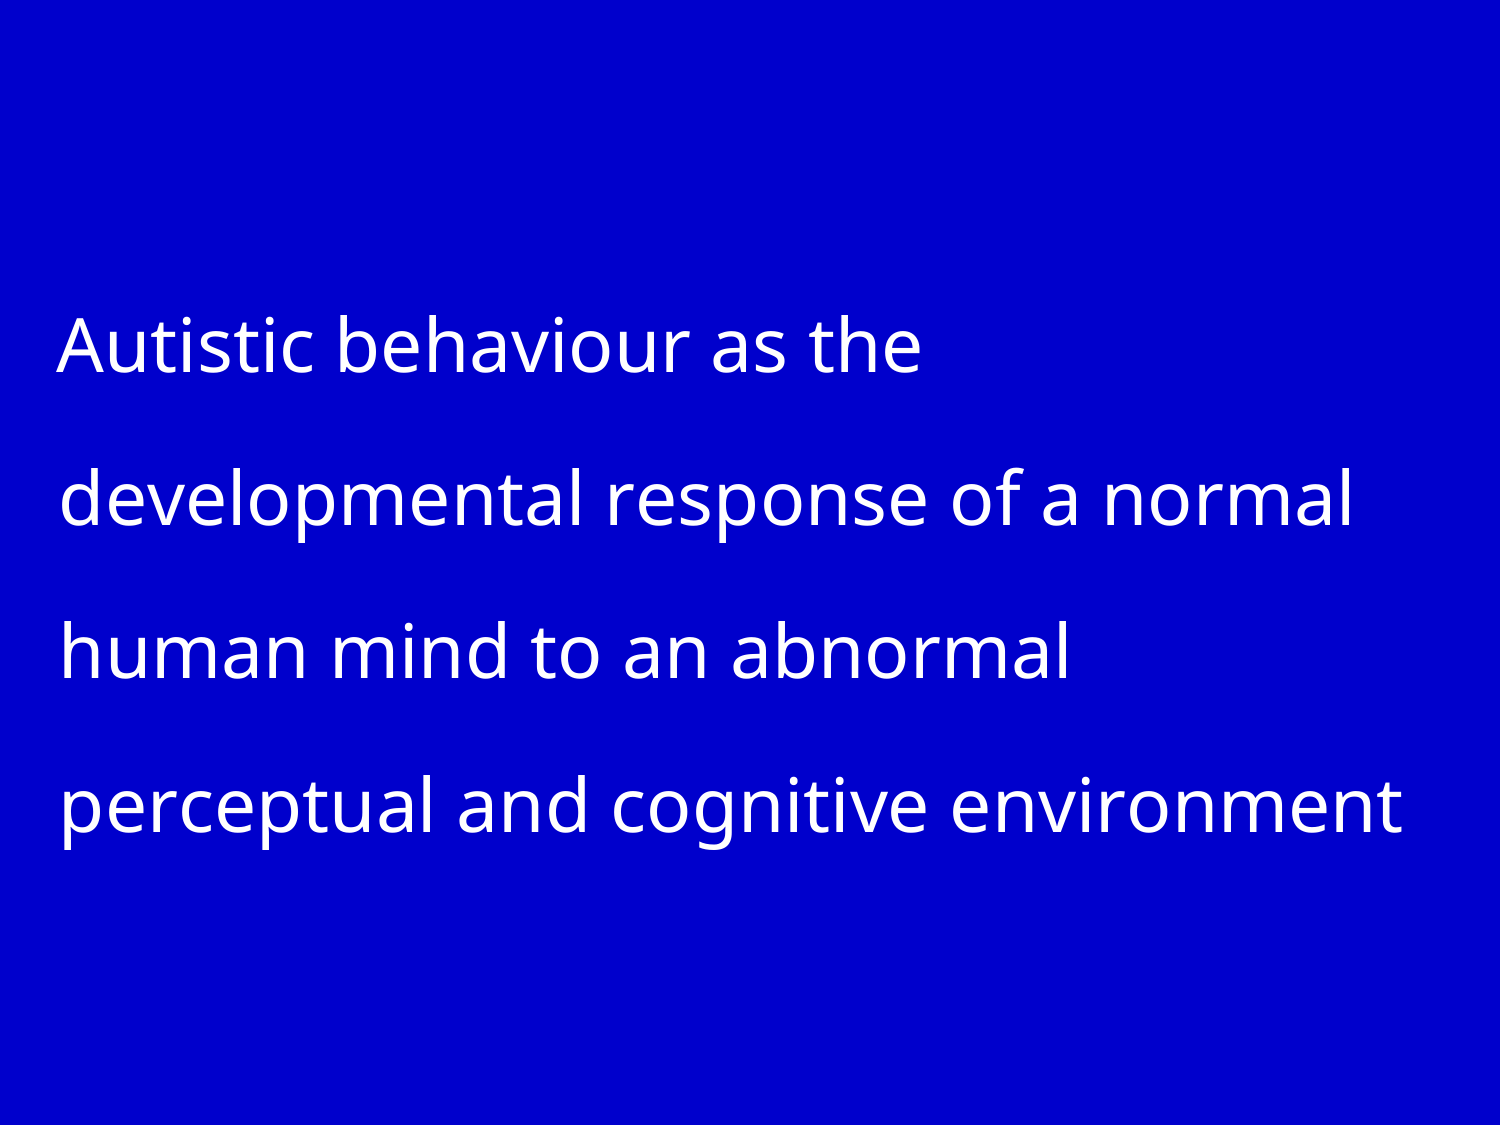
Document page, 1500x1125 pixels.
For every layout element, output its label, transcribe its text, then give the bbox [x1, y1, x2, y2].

title Autistic behaviour as the developmental response of a normal human mind to an abnormal perceptual and cognitive environment [41, 318, 1454, 777]
